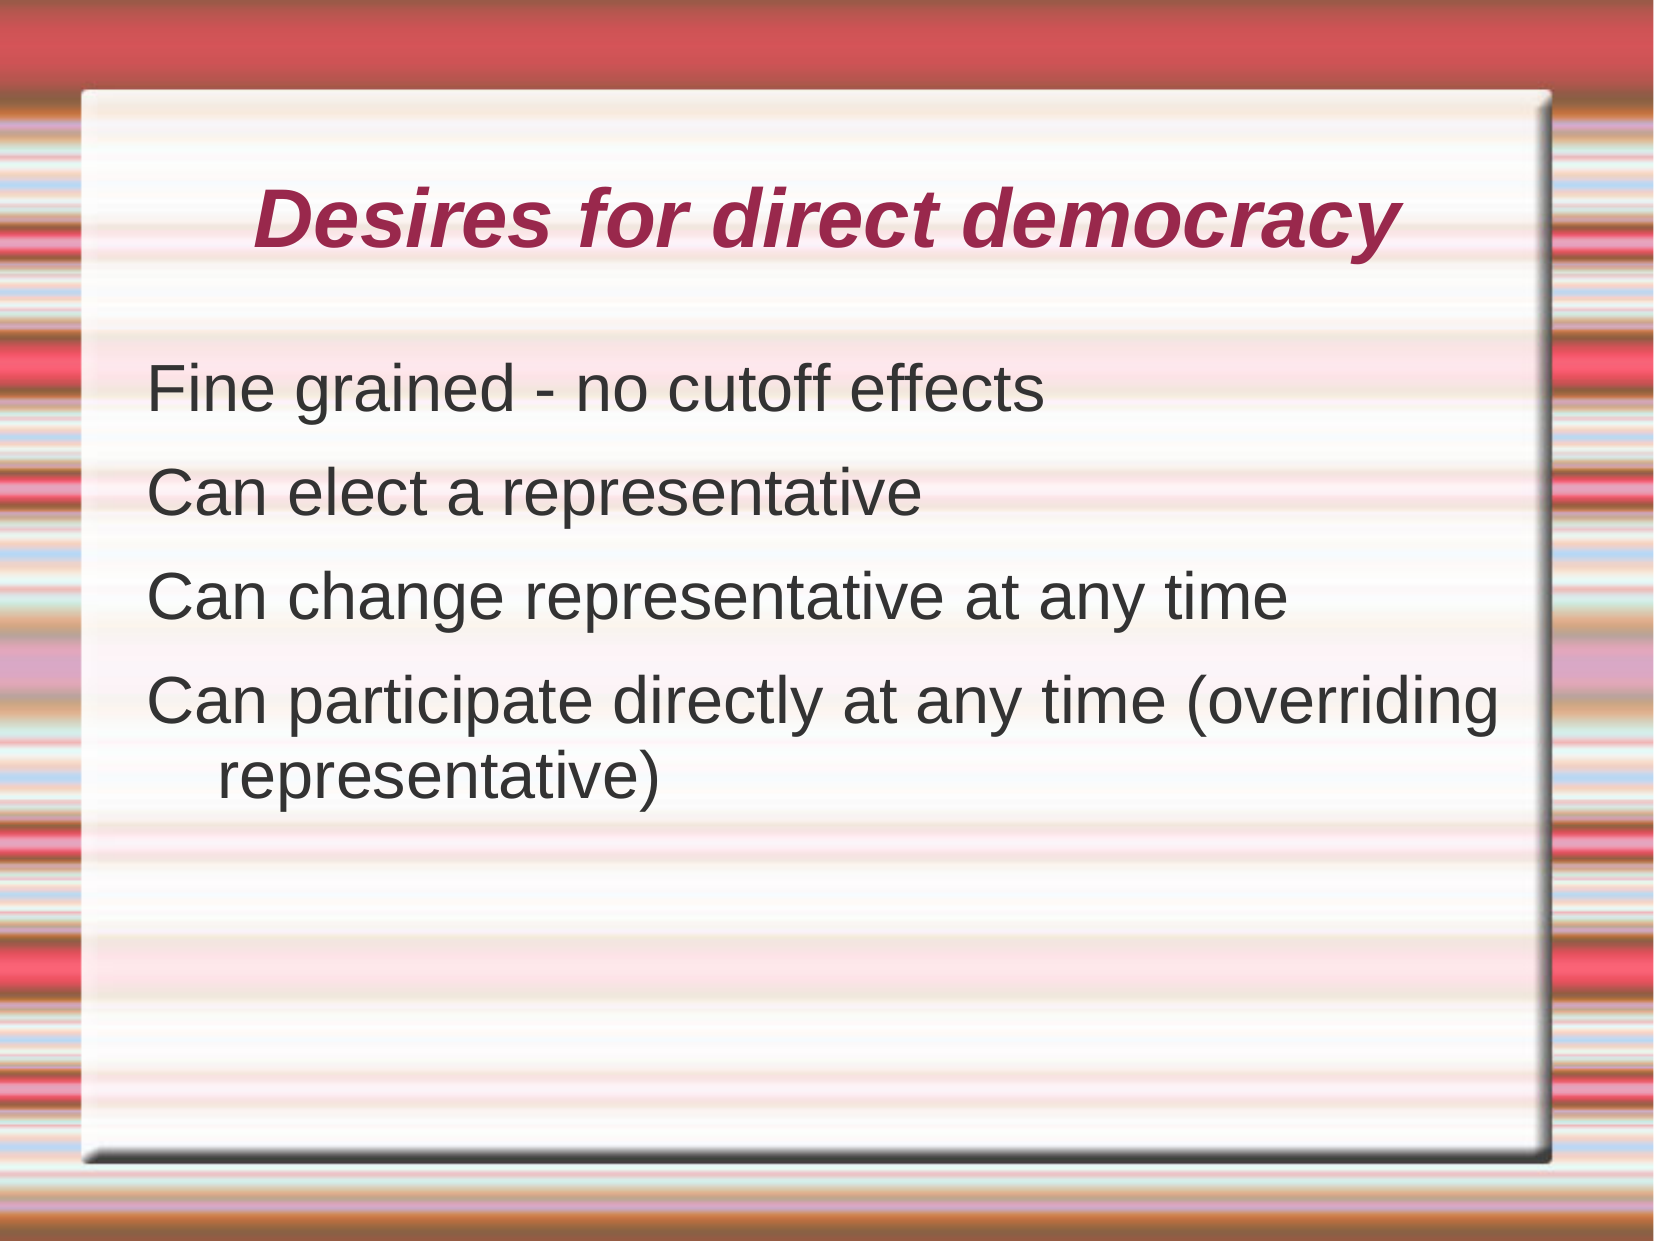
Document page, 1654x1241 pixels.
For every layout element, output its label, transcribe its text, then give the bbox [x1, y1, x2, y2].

picture [0, 0, 1654, 1241]
title Desires for direct democracy [121, 114, 1534, 322]
list Fine grained - no cutoff effects Can elect a representative Can change representative at any time Can participate directly at any time (overriding representative) [134, 350, 1516, 1133]
